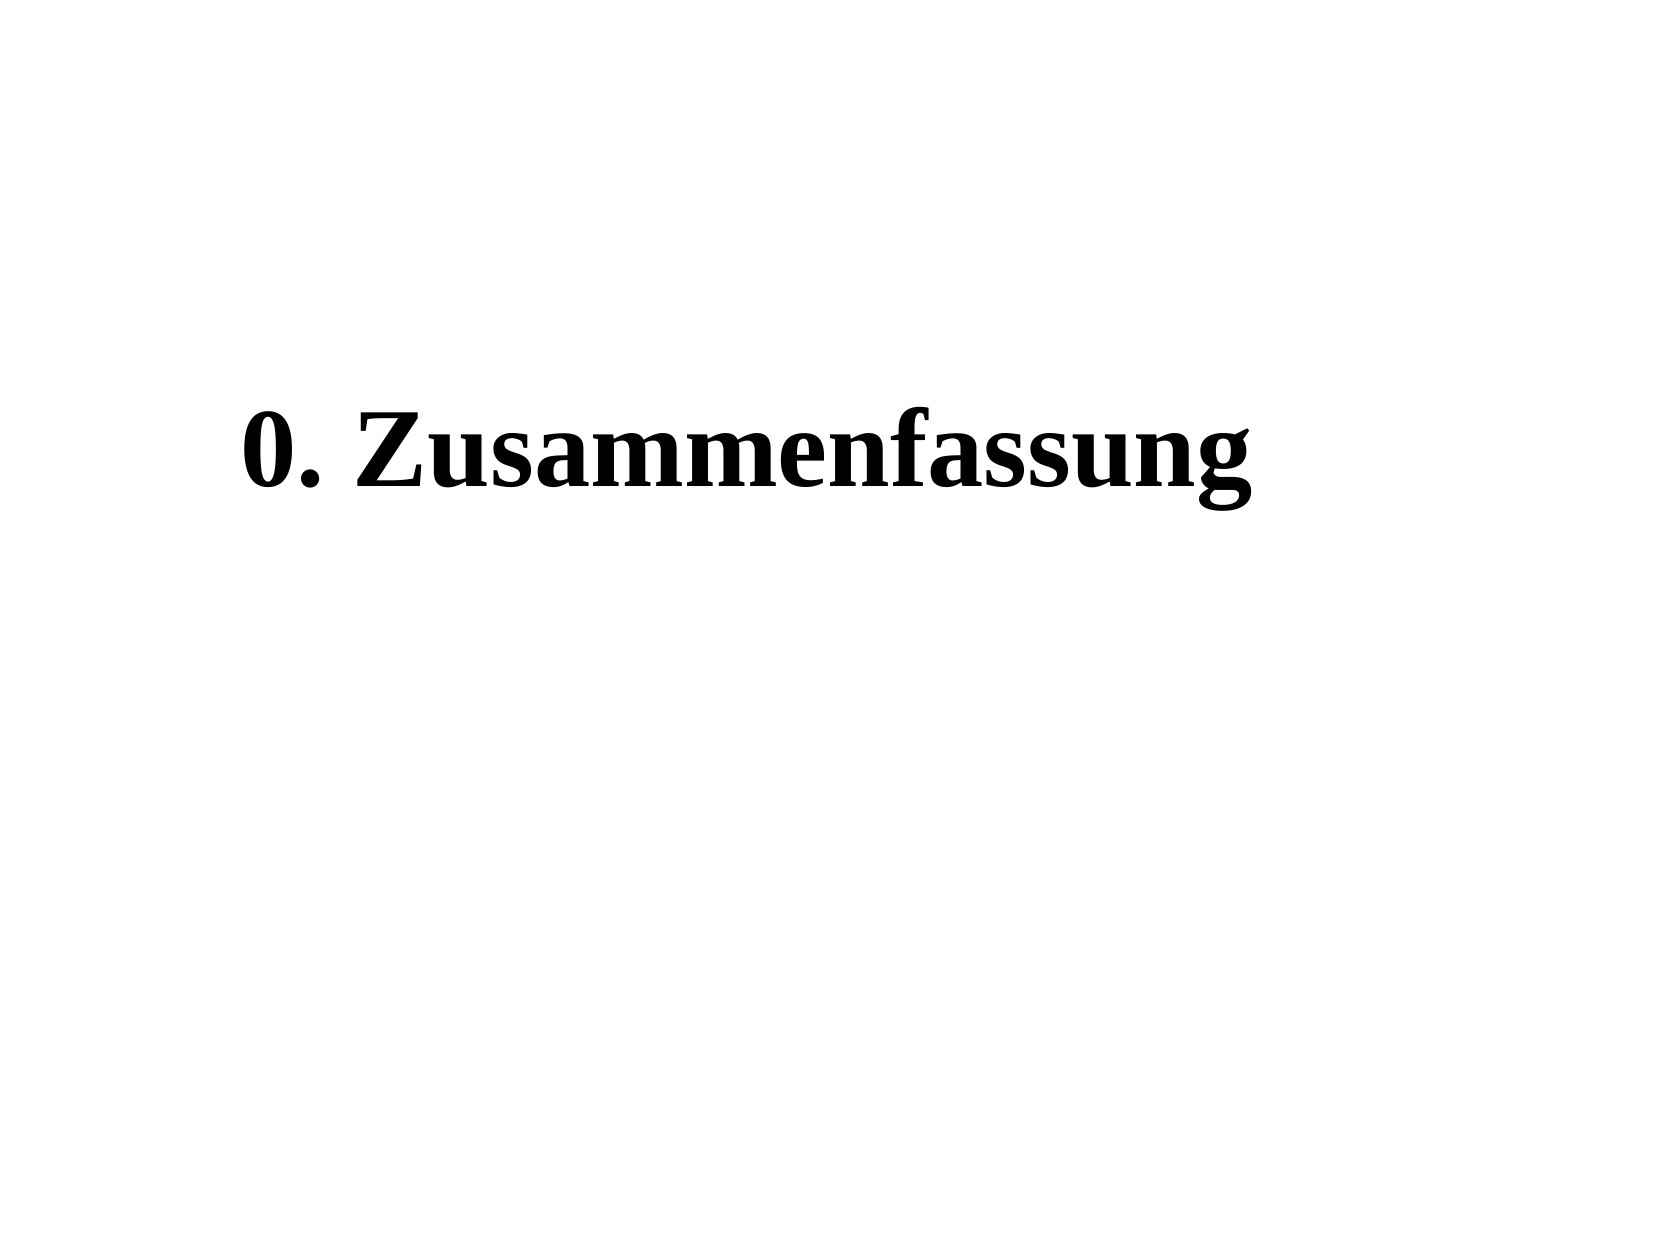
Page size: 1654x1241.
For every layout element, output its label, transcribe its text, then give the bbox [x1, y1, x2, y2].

text_box 0. Zusammenfassung [225, 378, 1268, 519]
